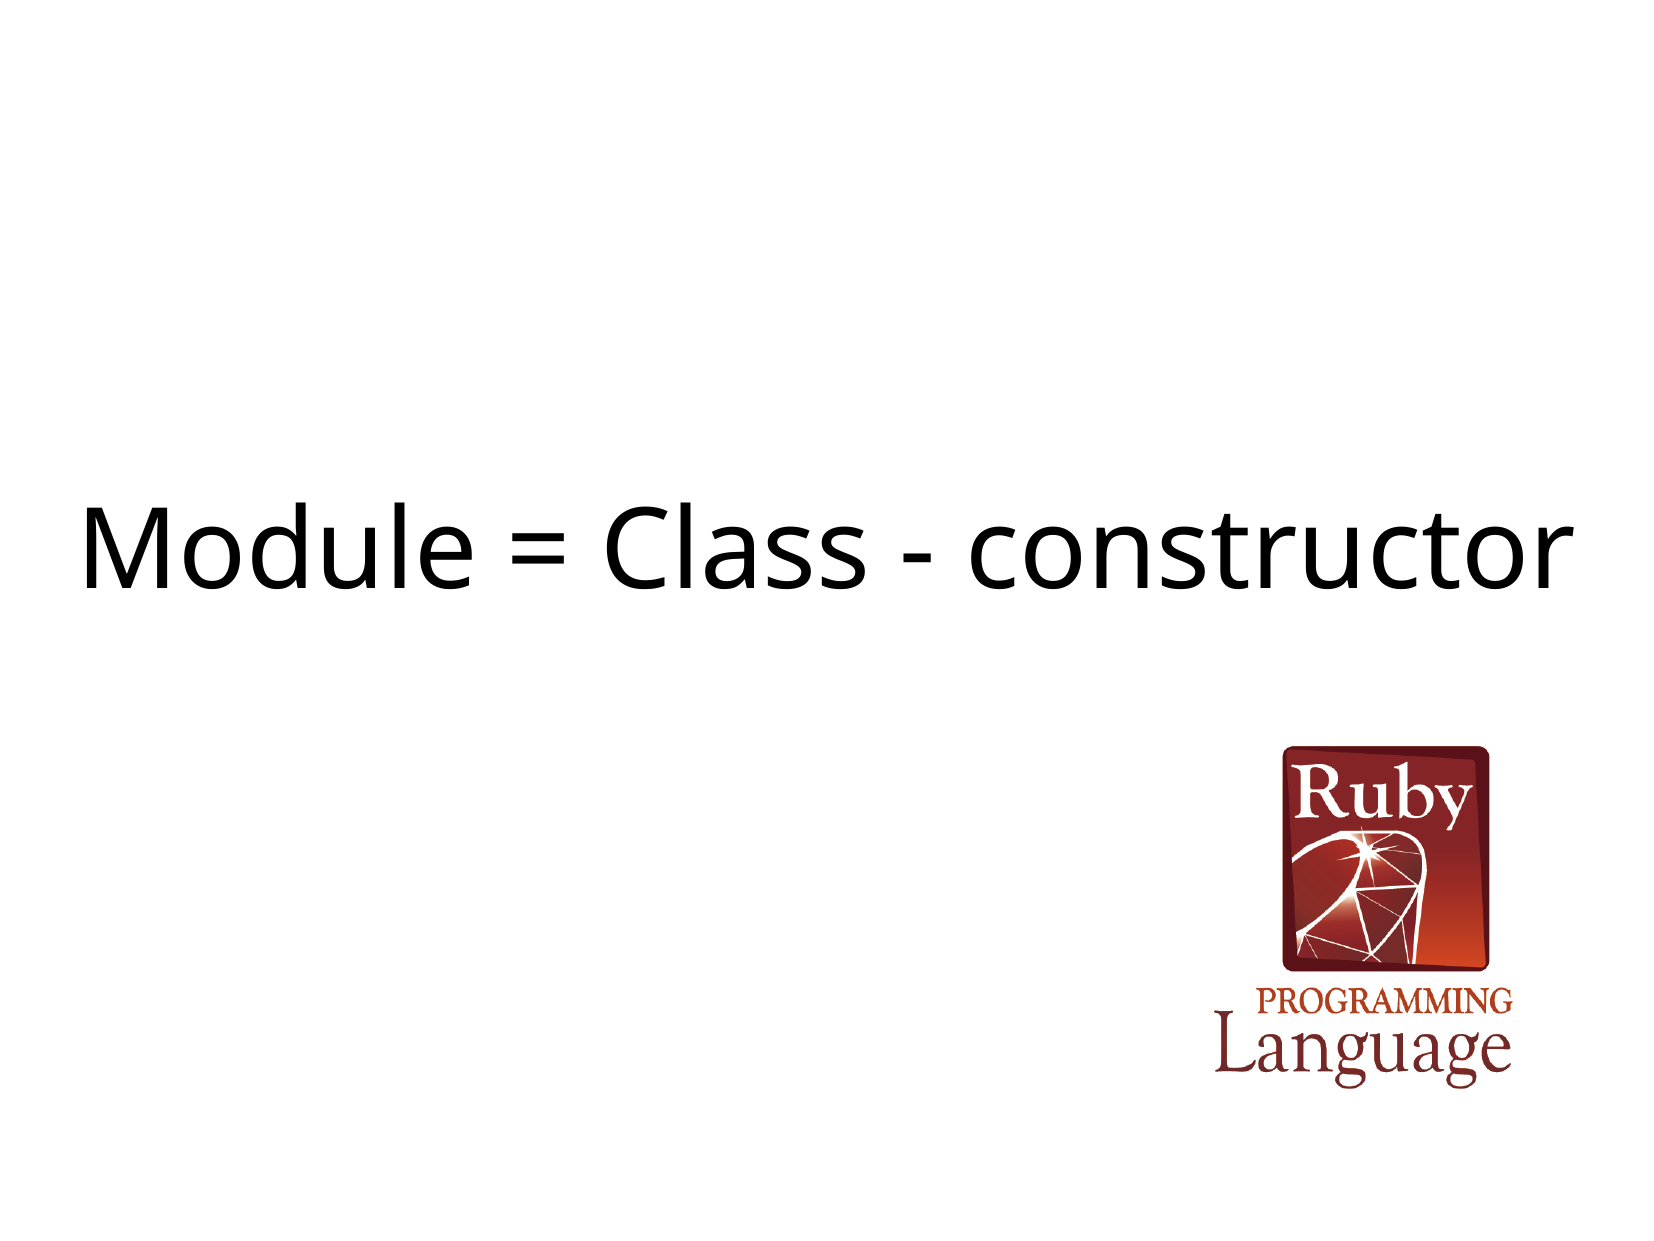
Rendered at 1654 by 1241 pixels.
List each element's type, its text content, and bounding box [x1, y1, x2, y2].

picture [1210, 738, 1515, 1093]
text_box Module = Class - constructor [59, 472, 1595, 621]
